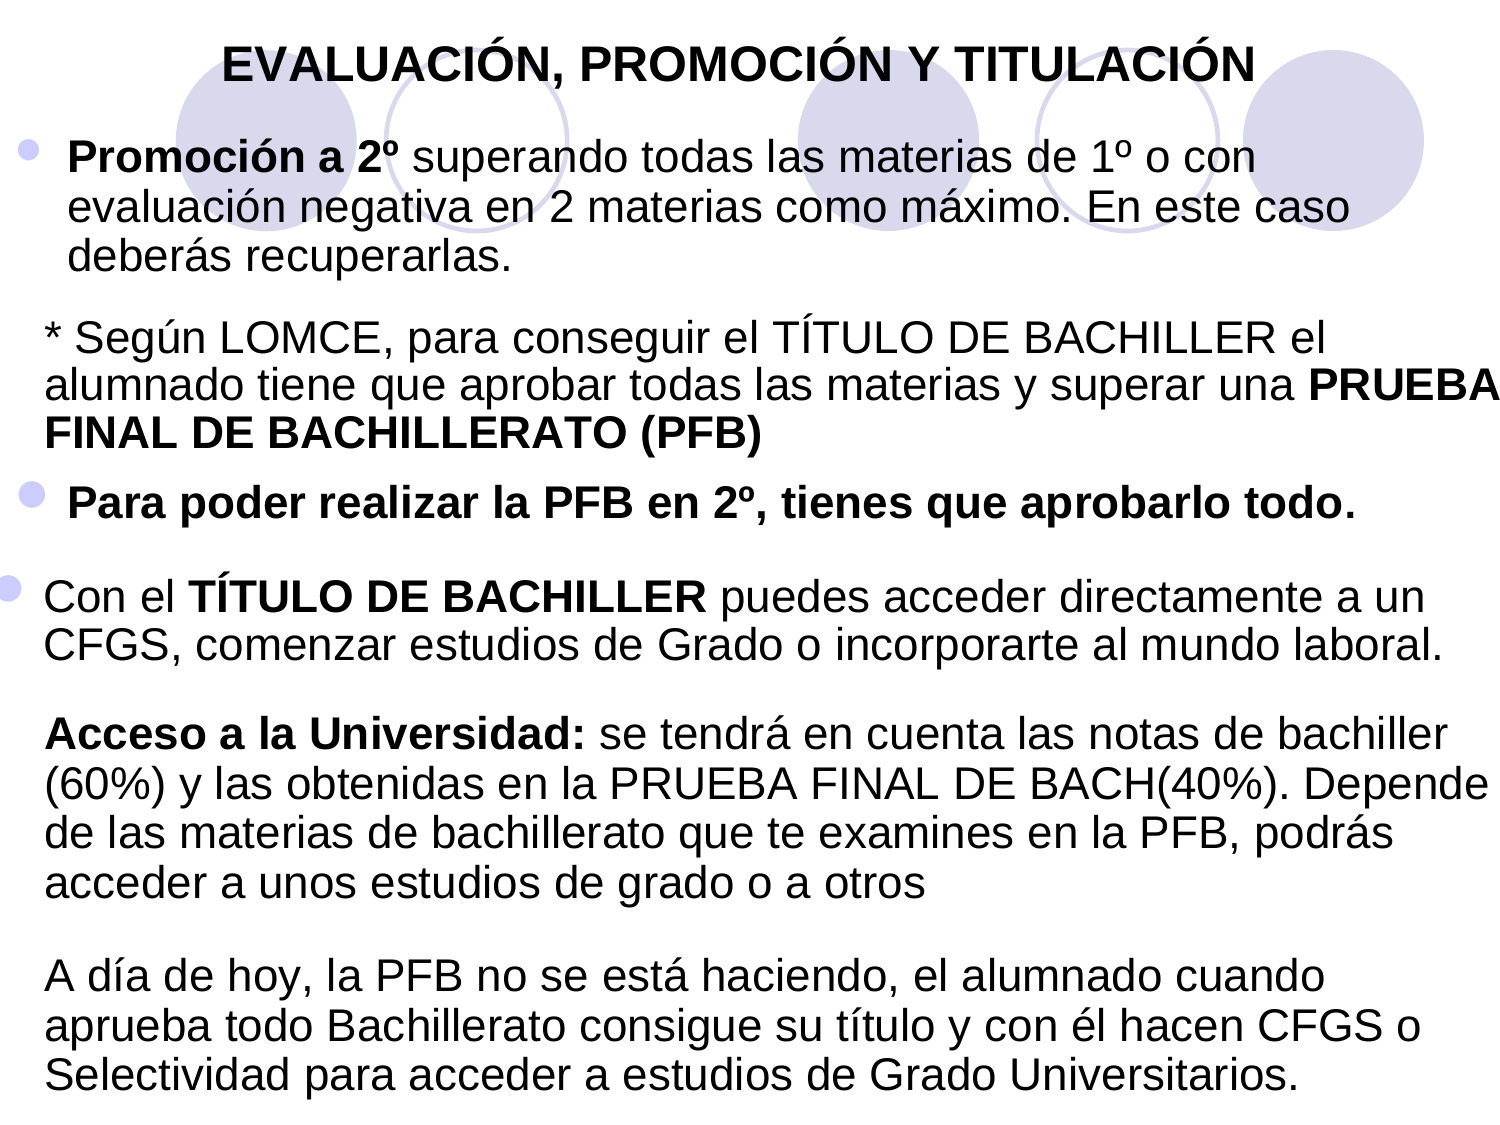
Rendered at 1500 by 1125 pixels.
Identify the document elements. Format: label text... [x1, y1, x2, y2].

text_box * Según LOMCE, para conseguir el TÍTULO DE BACHILLER el alumnado tiene que aprobar todas las materias y superar una PRUEBA FINAL DE BACHILLERATO (PFB) [29, 307, 1500, 355]
text_box Promoción a 2º superando todas las materias de 1º o con evaluación negativa en 2 materias como máximo. En este caso deberás recuperarlas. [0, 125, 1500, 233]
text_box Para poder realizar la PFB en 2º, tienes que aprobarlo todo. [0, 472, 1500, 520]
text_box EVALUACIÓN, PROMOCIÓN Y TITULACIÓN [64, 32, 1415, 101]
text_box Con el TÍTULO DE BACHILLER puedes acceder directamente a un CFGS, comenzar estudios de Grado o incorporarte al mundo laboral. [0, 566, 1477, 709]
text_box A día de hoy, la PFB no se está haciendo, el alumnado cuando aprueba todo Bachillerato consigue su título y con él hacen CFGS o Selectividad para acceder a estudios de Grado Universitarios. [29, 944, 1500, 1064]
text_box Acceso a la Universidad: se tendrá en cuenta las notas de bachiller (60%) y las obtenidas en la PRUEBA FINAL DE BACH(40%). Depende de las materias de bachillerato que te examines en la PFB, podrás acceder a unos estudios de grado o a otros [29, 702, 1500, 916]
